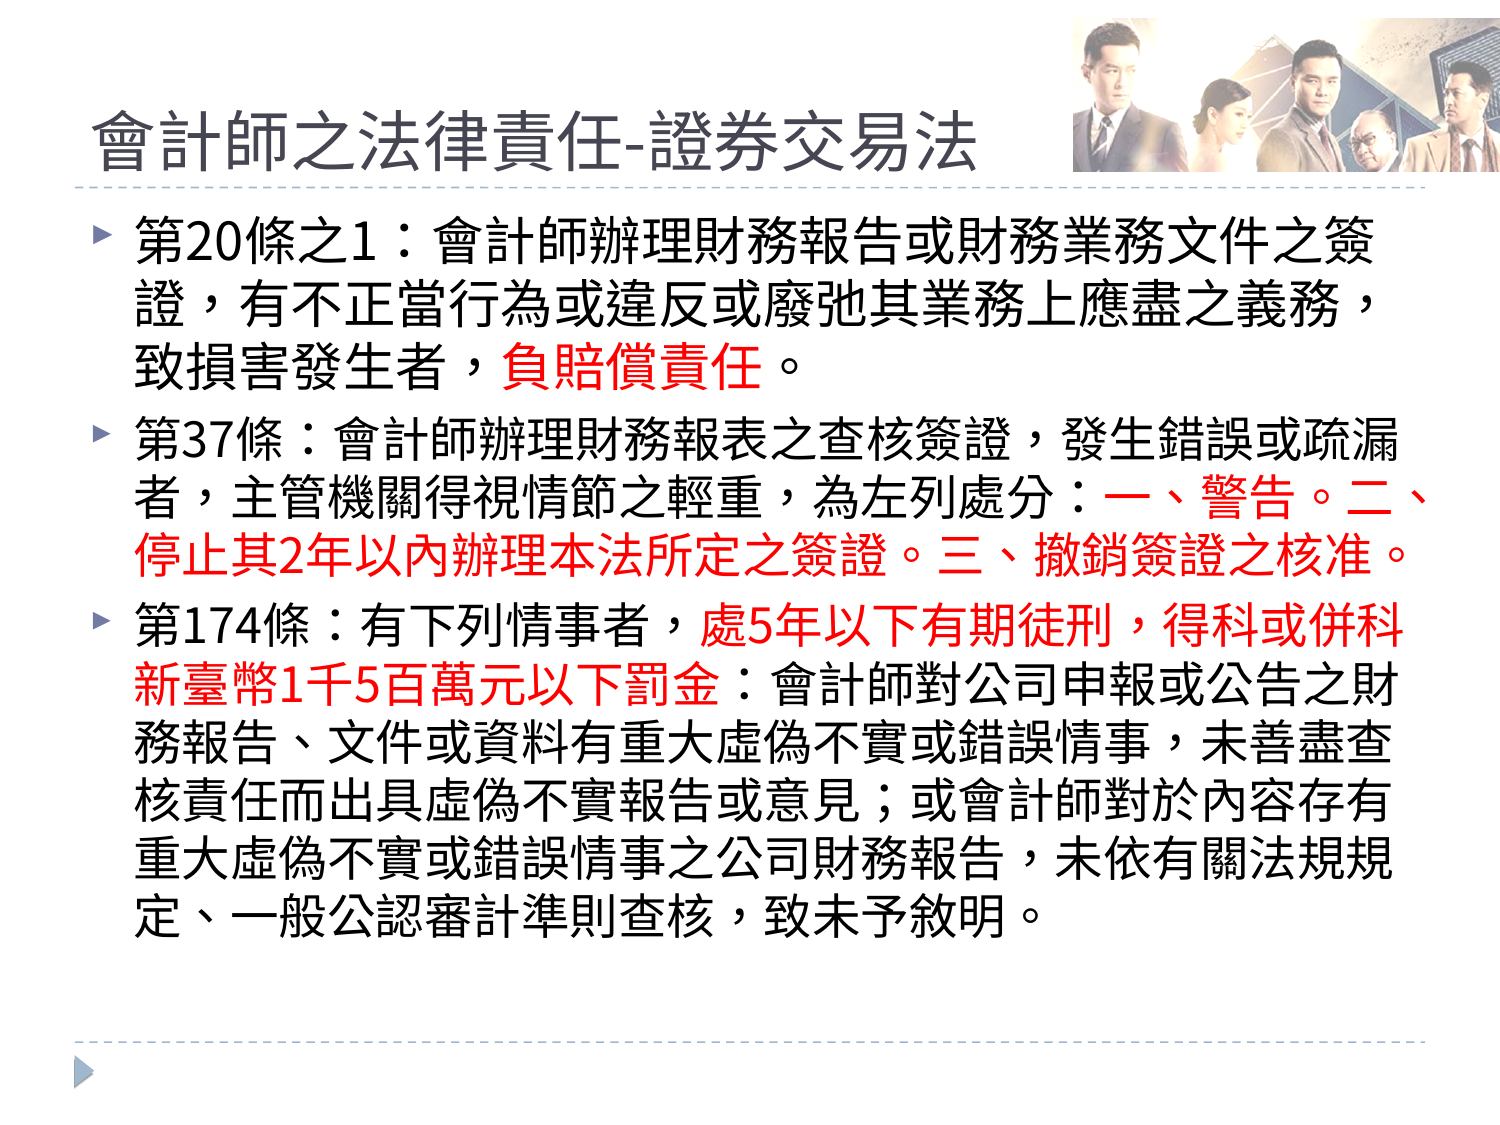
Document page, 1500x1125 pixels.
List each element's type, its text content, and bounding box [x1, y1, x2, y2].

picture [1073, 18, 1500, 172]
title 會計師之法律責任-證券交易法 [75, 24, 1425, 188]
list 第20條之1：會計師辦理財務報告或財務業務文件之簽證，有不正當行為或違反或廢弛其業務上應盡之義務，致損害發生者，負賠償責任。 第37條：會計師辦理財務報表之查核簽證，發生錯誤或疏漏者，主管機關得視情節之輕重，為左列處分：一、警告。二、停止其2年以內辦理本法所定之簽證。三、撤銷簽證之核准。 第174條：有下列情事者，處5年以下有期徒刑，得科或併科新臺幣1千5百萬元以下罰金：會計師對公司申報或公告之財務報告、文件或資料有重大虛偽不實或錯誤情事，未善盡查核責任而出具虛偽不實報告或意見；或會計師對於內容存有重大虛偽不實或錯誤情事之公司財務報告，未依有關法規規定、一般公認審計準則查核，致未予敘明。 [75, 200, 1425, 1010]
